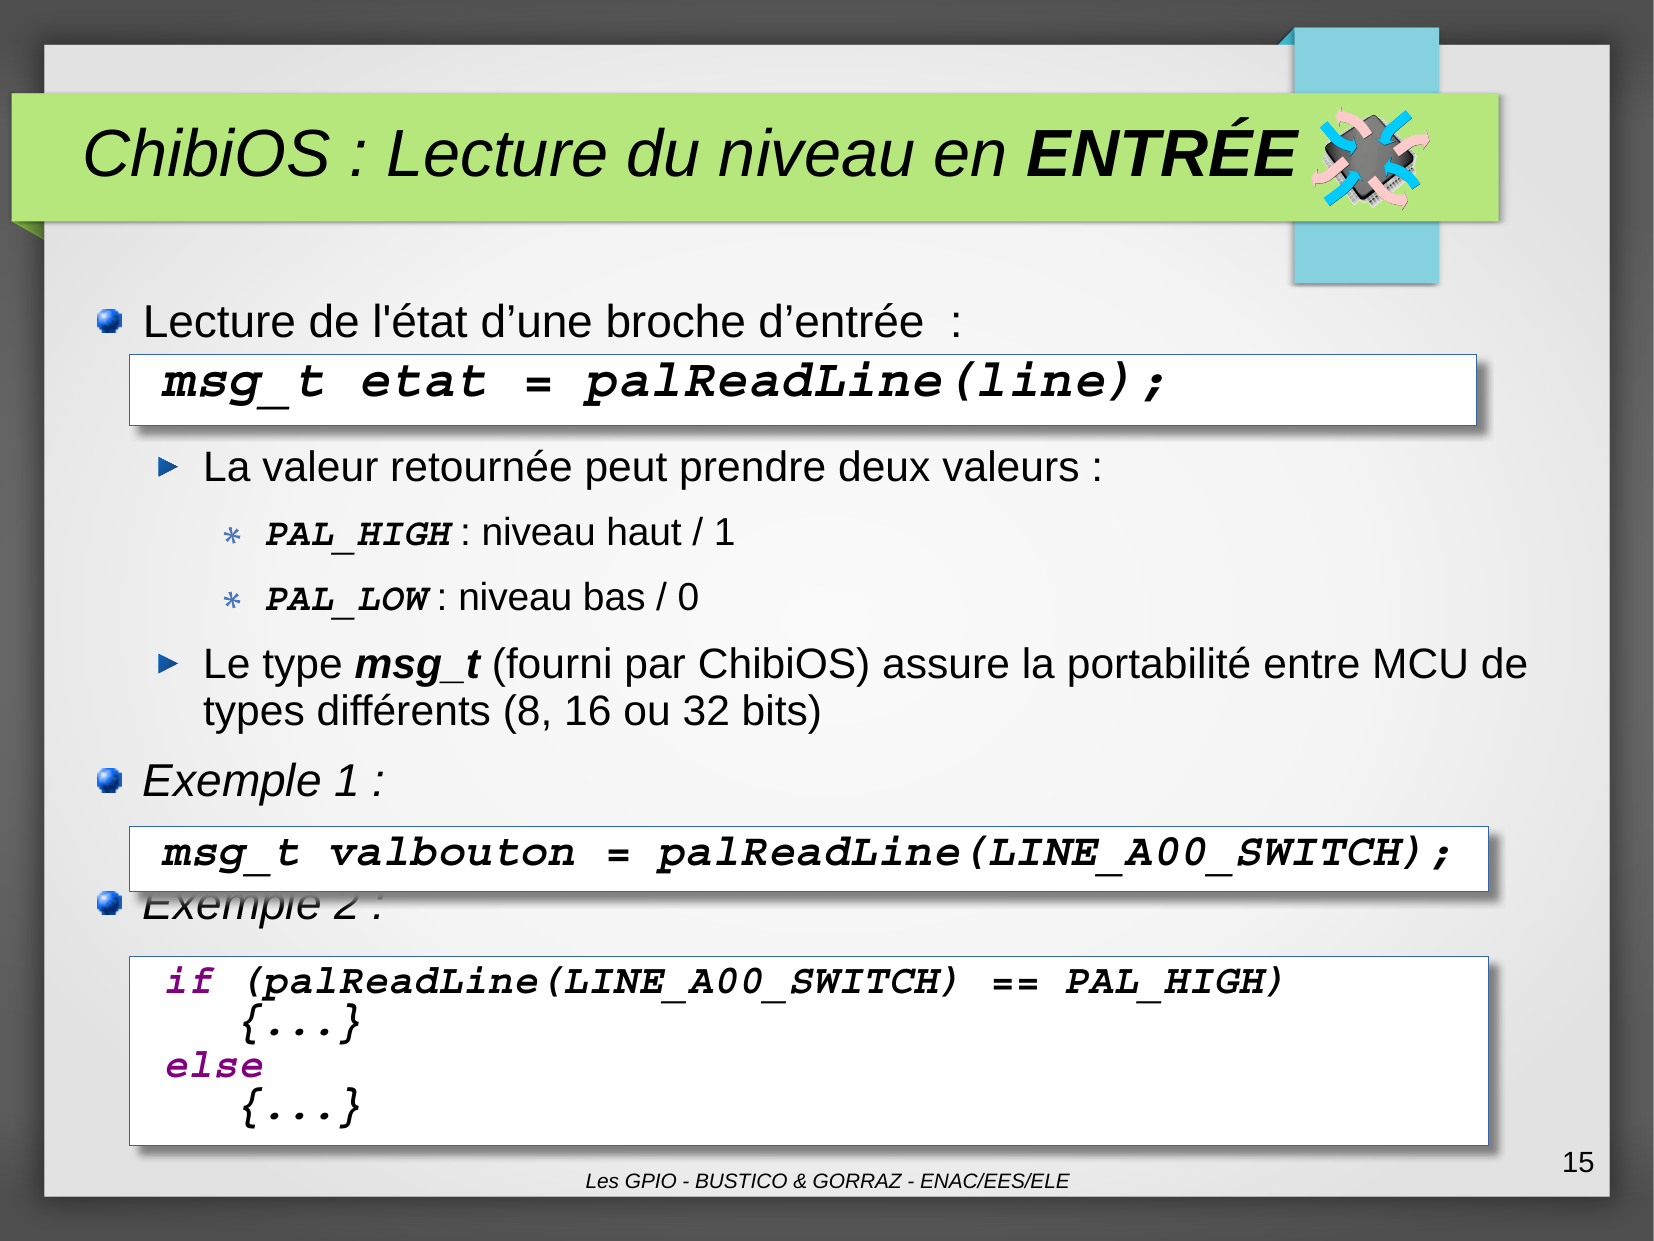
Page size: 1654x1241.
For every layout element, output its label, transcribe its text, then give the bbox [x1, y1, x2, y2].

text_box msg_t etat = palReadLine(line); [129, 354, 1477, 426]
title ChibiOS : Lecture du niveau en ENTRÉE [82, 78, 1300, 229]
text_box msg_t valbouton = palReadLine(LINE_A00_SWITCH); [129, 826, 1489, 892]
picture [0, 0, 1654, 1241]
text_box if (palReadLine(LINE_A00_SWITCH) == PAL_HIGH) {...} else {...} [129, 956, 1489, 1146]
list Lecture de l'état d’une broche d’entrée : La valeur retournée peut prendre deux valeurs : PAL_HIGH : niveau haut / 1 PAL_LOW : niveau bas / 0 Le type msg_t (fourni par ChibiOS) assure la portabilité entre MCU de types différents (8, 16 ou 32 bits) Exemple 1 : Exemple 2 : [82, 295, 1571, 934]
